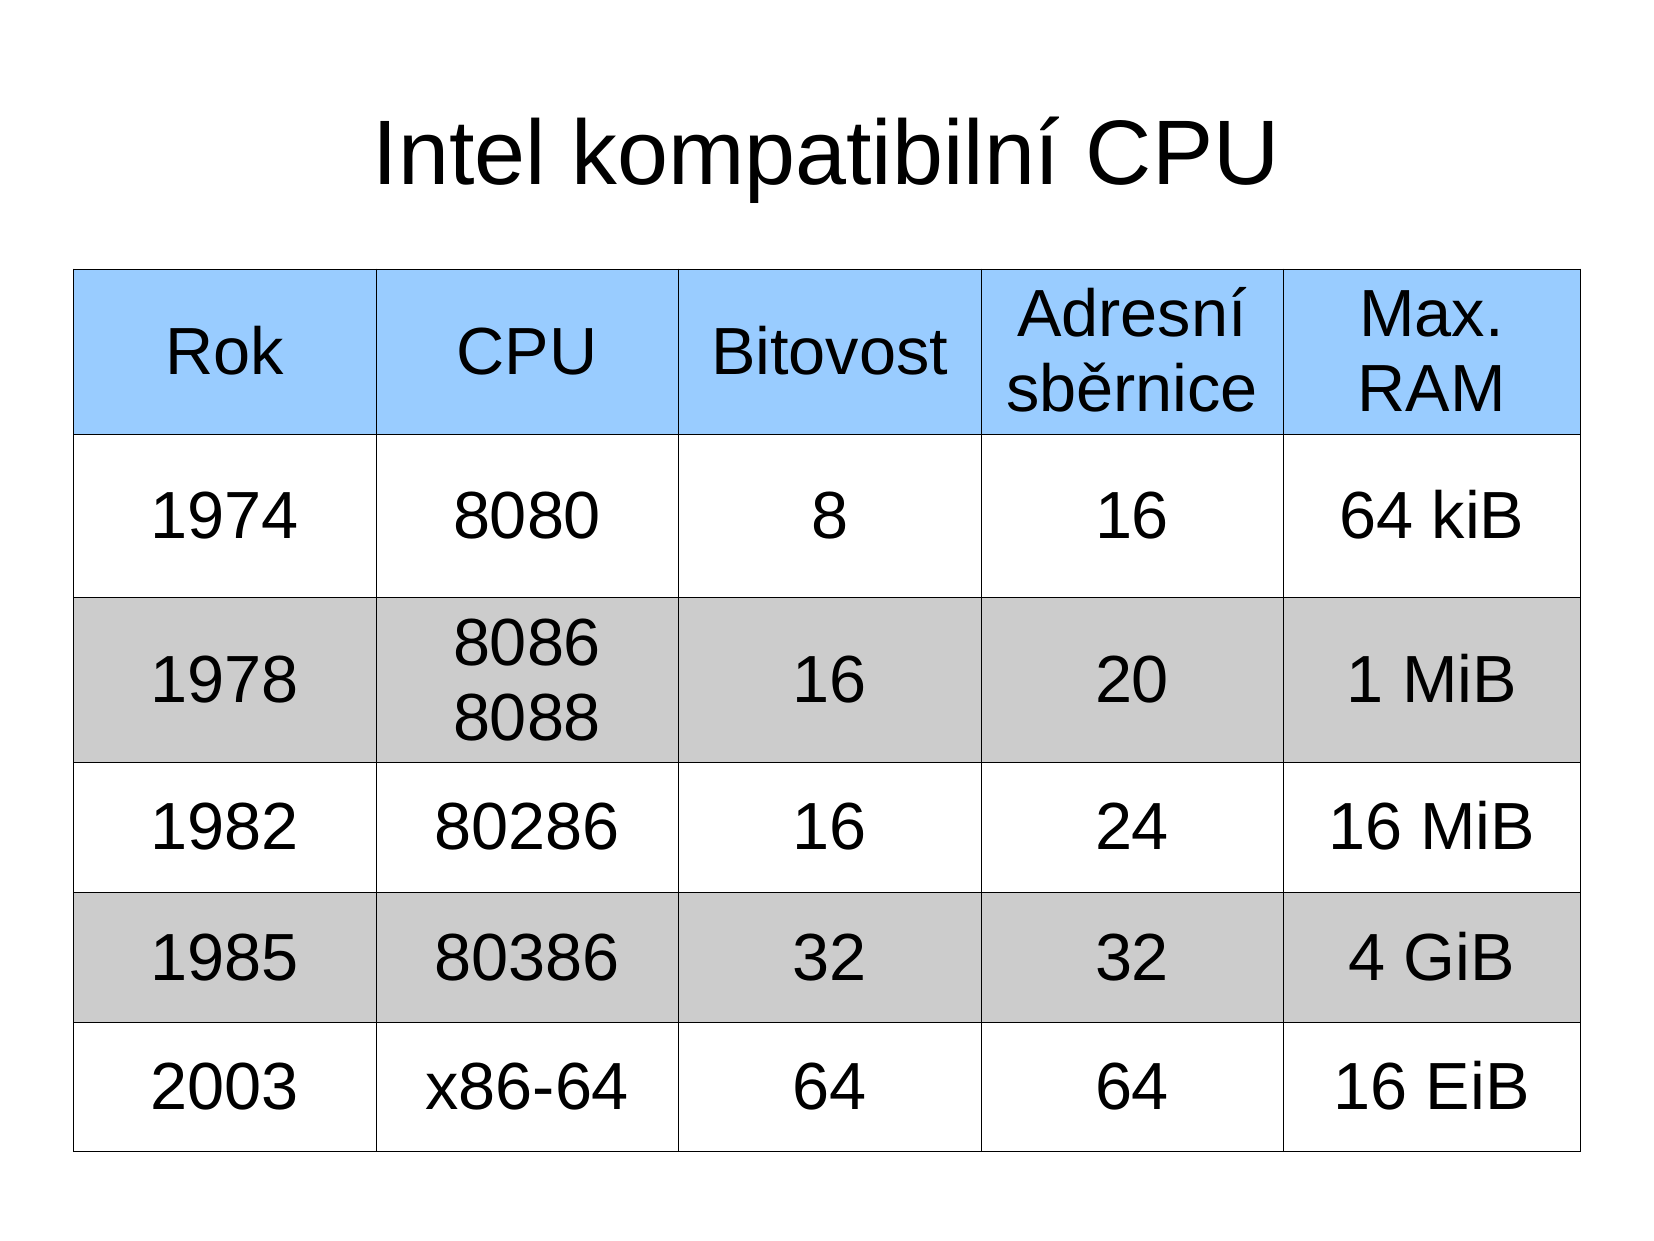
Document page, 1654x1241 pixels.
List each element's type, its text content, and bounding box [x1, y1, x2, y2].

table_cell 2003 [74, 1023, 376, 1151]
table_cell 8 [679, 435, 981, 597]
table_cell 32 [982, 893, 1283, 1022]
table_cell 8080 [377, 435, 678, 597]
table_cell 20 [982, 598, 1283, 762]
table_cell 1 MiB [1284, 598, 1580, 762]
table_cell 4 GiB [1284, 893, 1580, 1022]
table_header Bitovost [679, 270, 981, 434]
table_cell 16 [679, 763, 981, 892]
table_cell 1985 [74, 893, 376, 1022]
table_cell 24 [982, 763, 1283, 892]
table_cell 1982 [74, 763, 376, 892]
table_cell 1974 [74, 435, 376, 597]
table_cell 16 MiB [1284, 763, 1580, 892]
table_cell 80386 [377, 893, 678, 1022]
table_cell 64 [982, 1023, 1283, 1151]
table_header Adresní sběrnice [982, 270, 1283, 434]
table_cell 16 [679, 598, 981, 762]
table_cell x86-64 [377, 1023, 678, 1151]
table_cell 32 [679, 893, 981, 1022]
table_cell 80286 [377, 763, 678, 892]
table_cell 64 [679, 1023, 981, 1151]
table_cell 16 EiB [1284, 1023, 1580, 1151]
table_cell 1978 [74, 598, 376, 762]
table_cell 16 [982, 435, 1283, 597]
title Intel kompatibilní CPU [82, 56, 1571, 250]
table_header Max. RAM [1284, 270, 1580, 434]
table_cell 8086 8088 [377, 598, 678, 762]
table_cell 64 kiB [1284, 435, 1580, 597]
table_header CPU [377, 270, 678, 434]
table_header Rok [74, 270, 376, 434]
